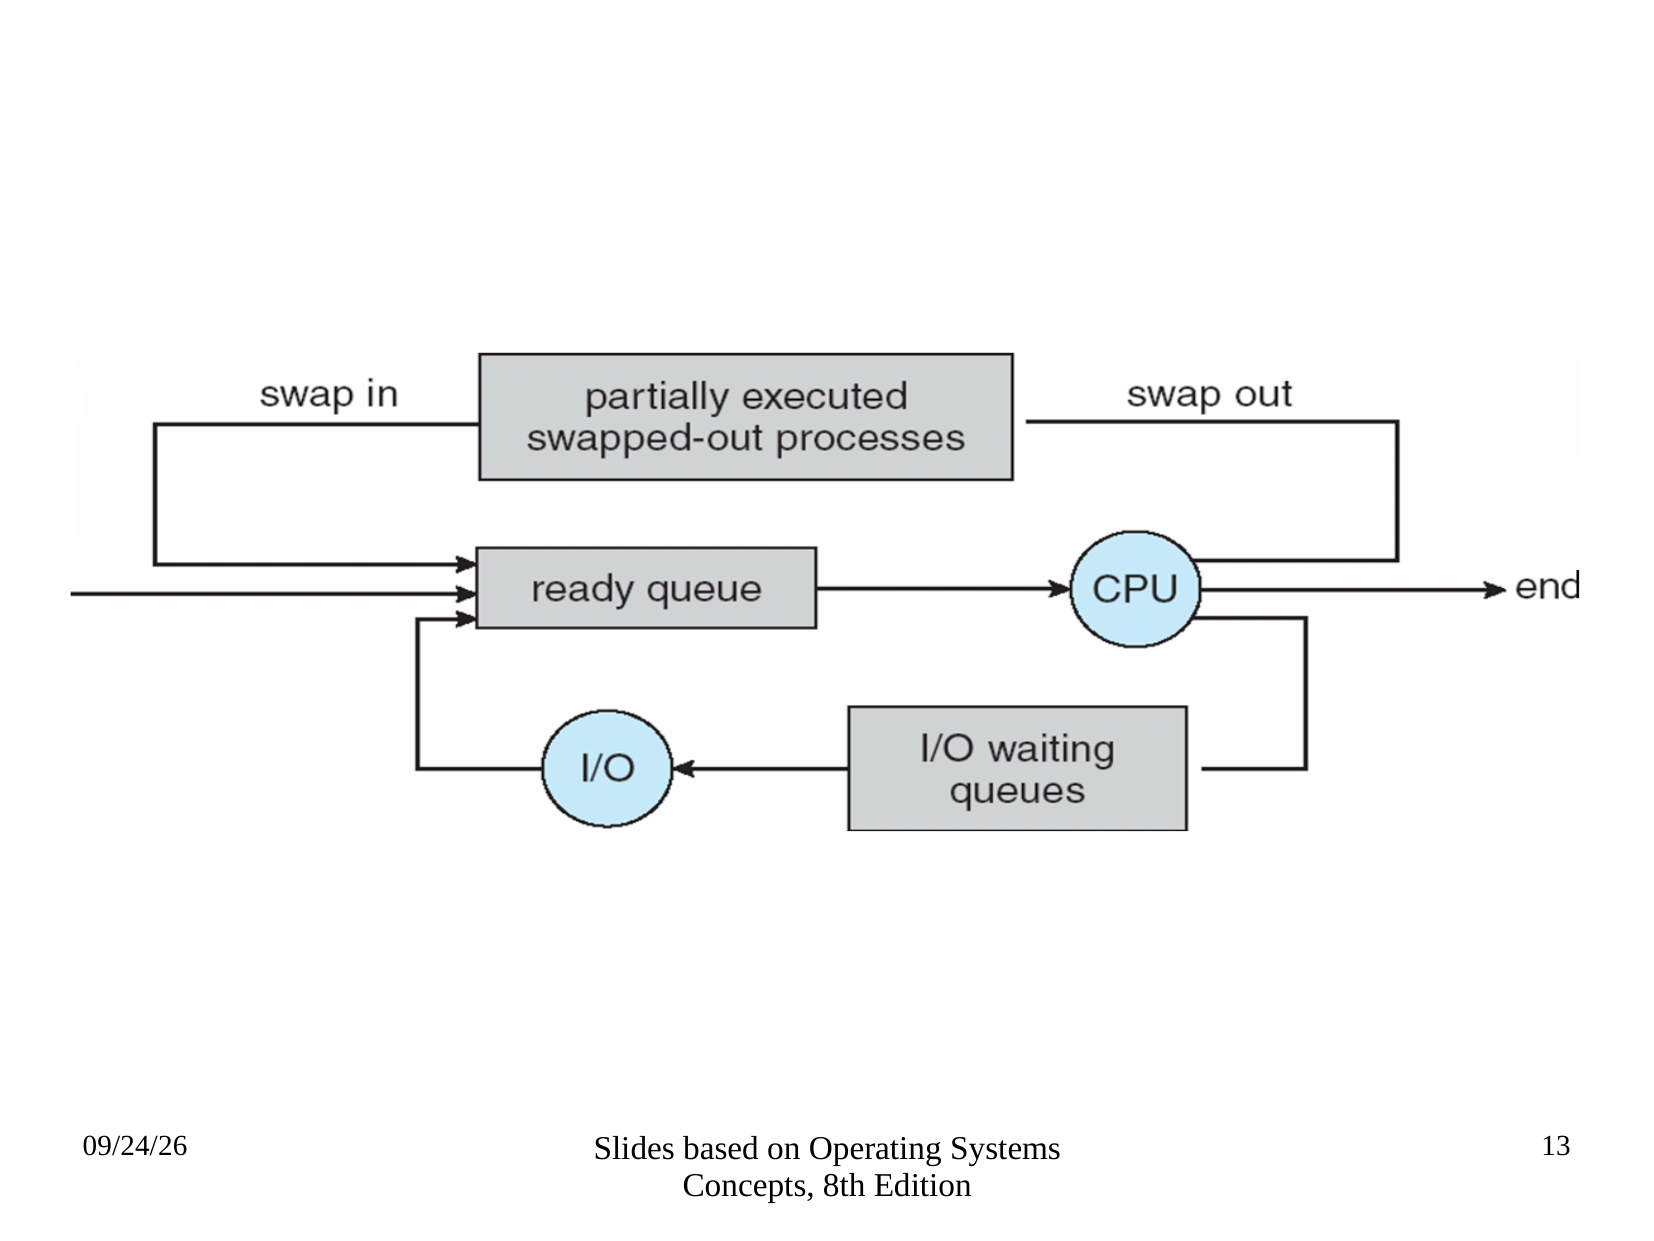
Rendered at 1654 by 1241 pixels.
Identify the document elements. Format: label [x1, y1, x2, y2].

picture [62, 345, 1588, 839]
